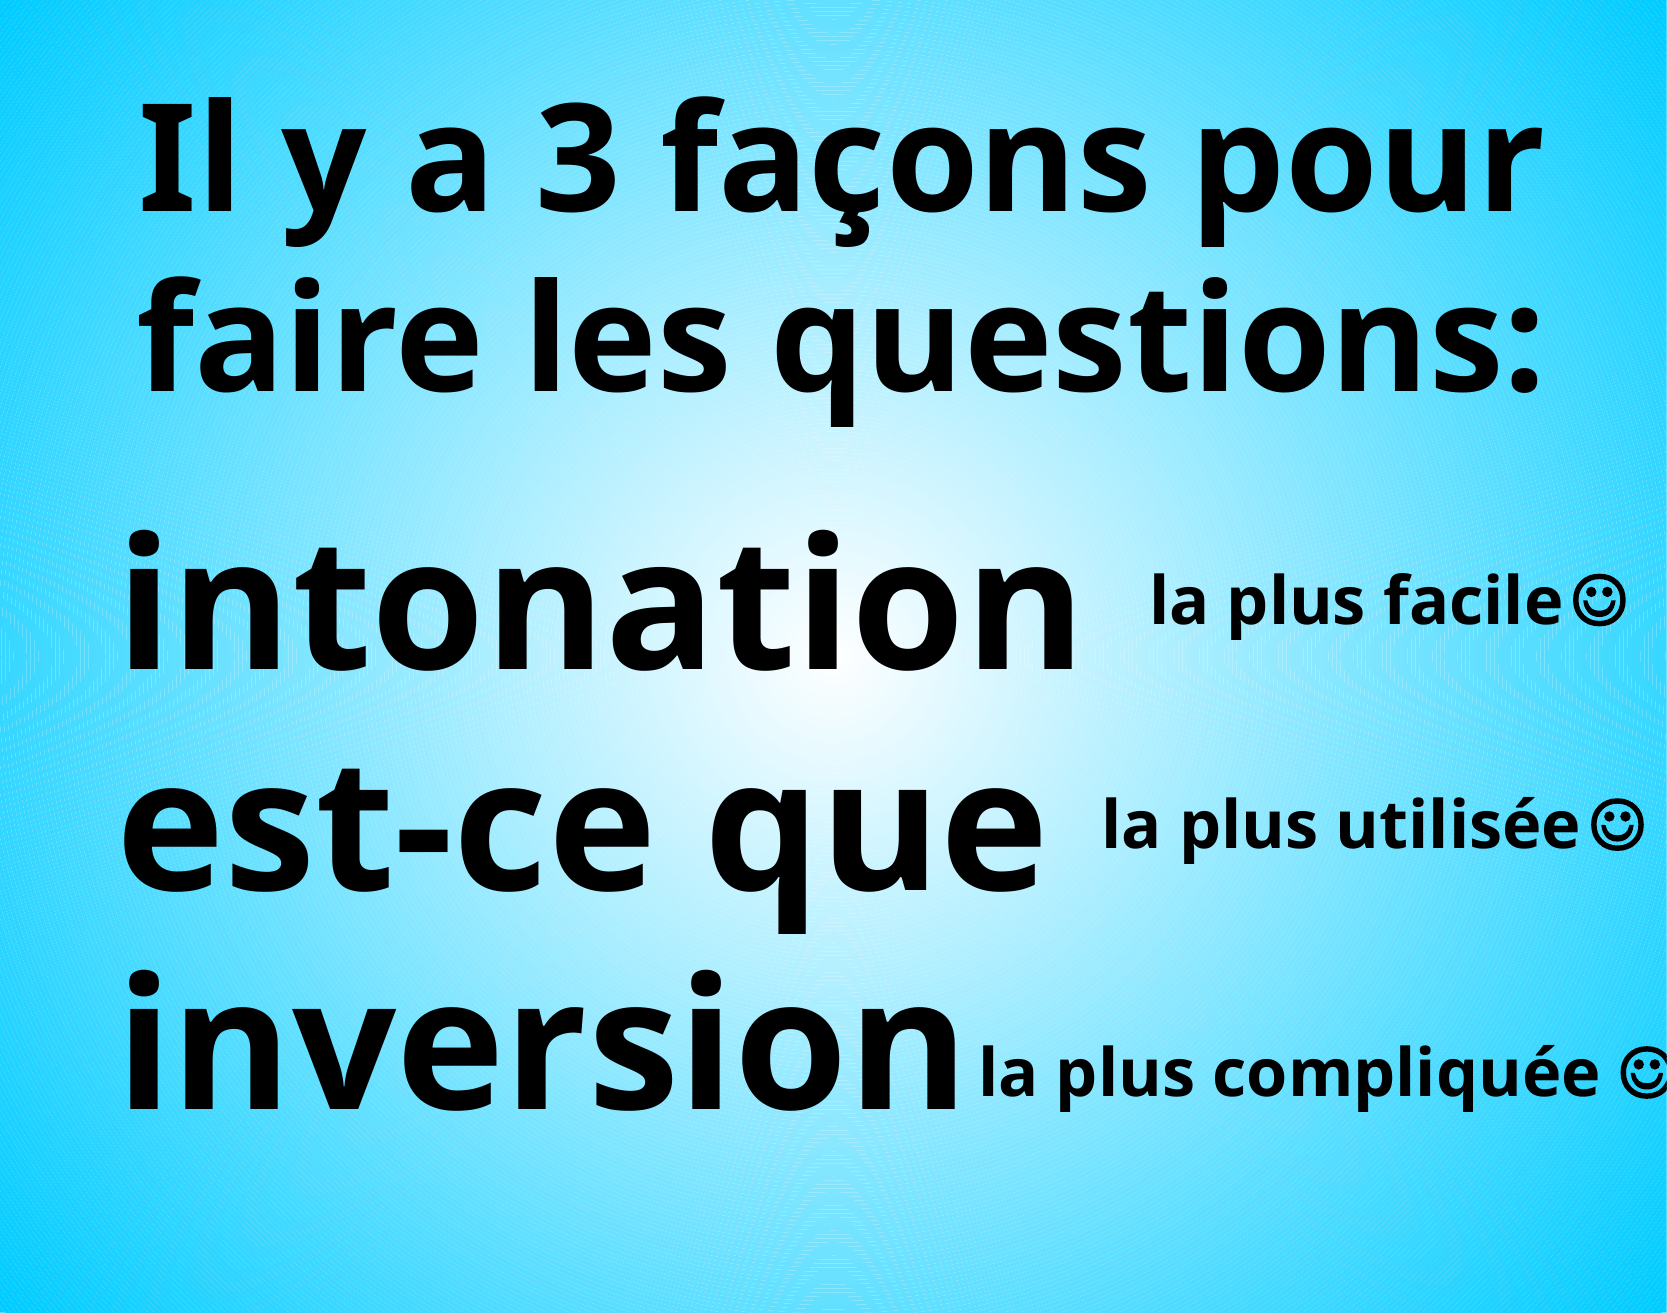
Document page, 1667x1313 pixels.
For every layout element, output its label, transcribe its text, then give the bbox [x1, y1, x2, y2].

text_box Il y a 3 façons pour faire les questions: [35, 53, 1649, 429]
text_box la plus facile  [1134, 549, 1667, 646]
text_box la plus compliquée  [963, 1022, 1667, 1118]
text_box la plus utilisée  [1086, 774, 1667, 870]
text_box intonation est-ce que inversion [101, 479, 1183, 1155]
